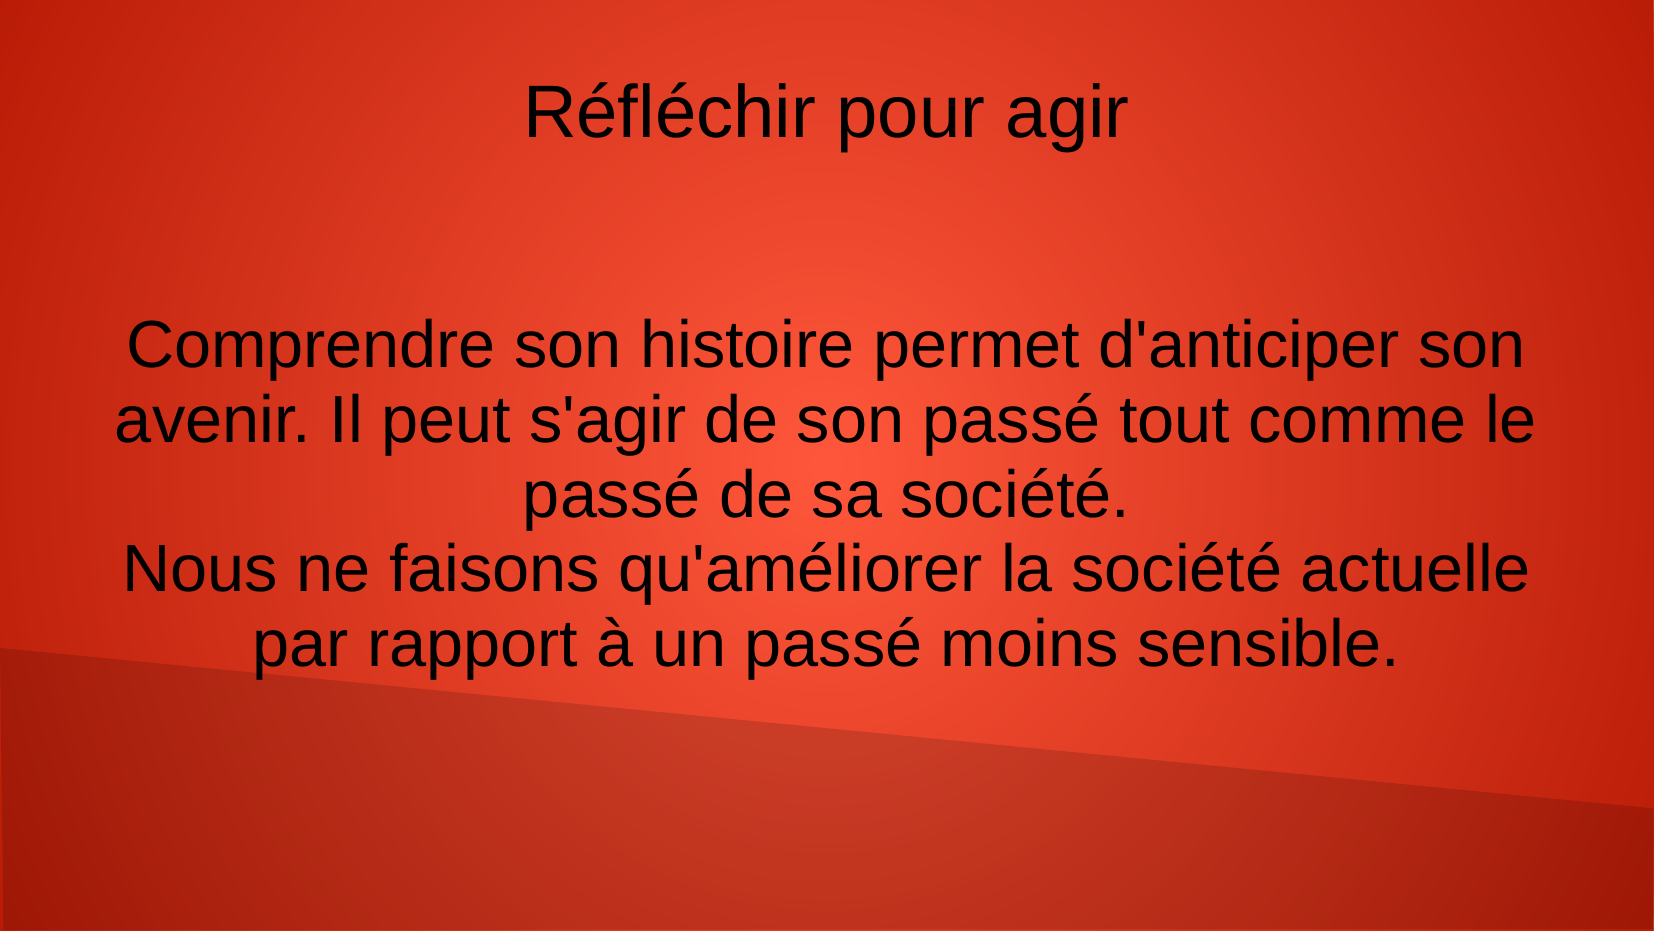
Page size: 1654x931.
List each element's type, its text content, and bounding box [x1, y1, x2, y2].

title Réfléchir pour agir [82, 35, 1571, 189]
subtitle Comprendre son histoire permet d'anticiper son avenir. Il peut s'agir de son passé tout comme le passé de sa société. Nous ne faisons qu'améliorer la société actuelle par rapport à un passé moins sensible. [82, 224, 1571, 764]
